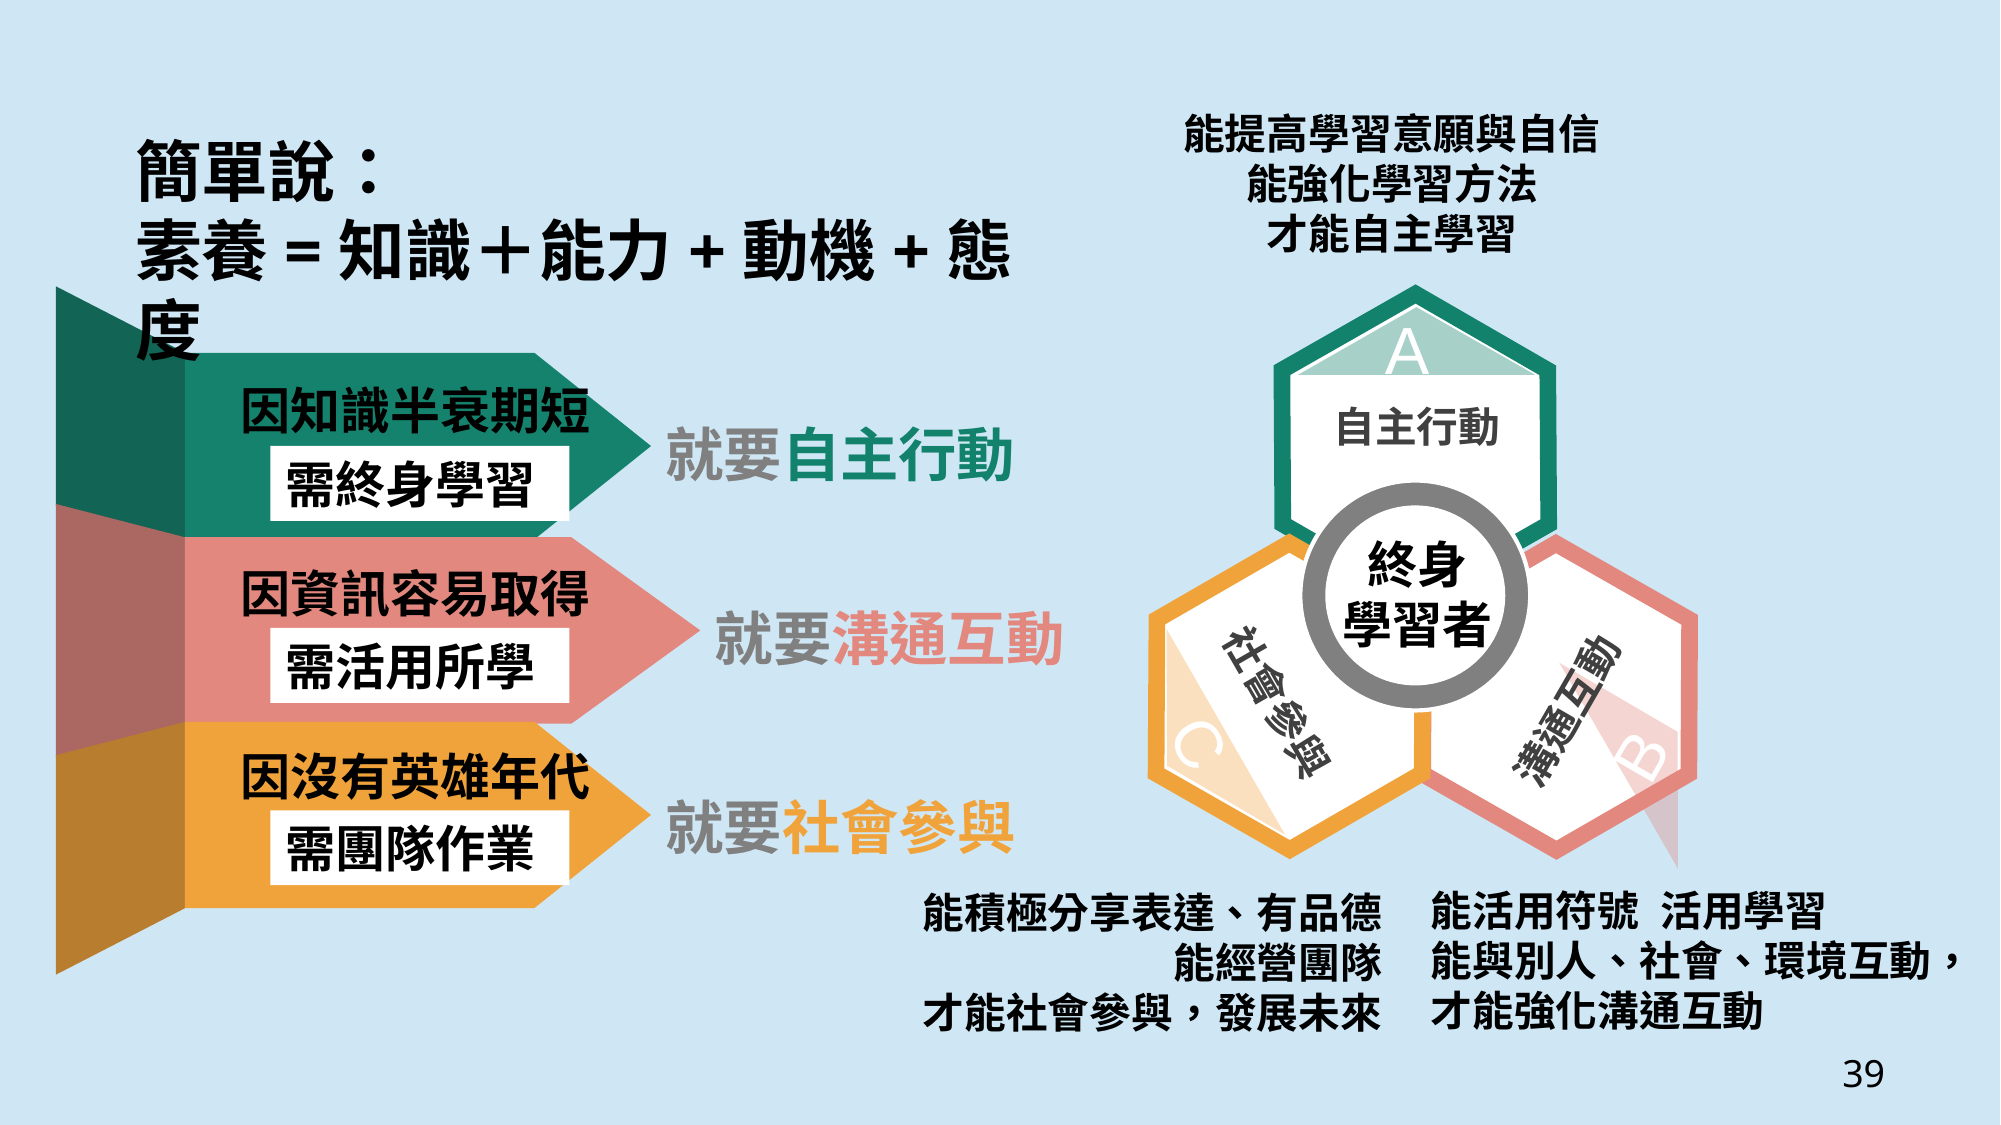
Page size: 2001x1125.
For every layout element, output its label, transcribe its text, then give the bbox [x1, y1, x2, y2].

text_box 因資訊容易取得 [221, 569, 610, 619]
text_box 溝通互動 [1489, 608, 1644, 812]
text_box 因知識半衰期短 [221, 386, 610, 436]
text_box [1156, 310, 1690, 869]
text_box 簡單說： 素養=知識＋能力+動機+態度 [120, 121, 1037, 377]
text_box 需團隊作業 [270, 810, 570, 886]
text_box 社會參與 [1200, 600, 1356, 804]
text_box A [1370, 300, 1445, 396]
text_box B [1578, 699, 1699, 812]
text_box 能活用符號 活用學習 能與別人、社會、環境互動， 才能強化溝通互動 [1415, 877, 1961, 1043]
text_box 就要溝通互動 [700, 594, 1083, 680]
text_box 就要自主行動 [651, 410, 1058, 496]
text_box 能提高學習意願與自信 能強化學習方法 才能自主學習 [1124, 100, 1660, 266]
text_box 因沒有英雄年代 [221, 752, 610, 802]
text_box 能積極分享表達、有品德 能經營團隊 才能社會參與，發展未來 [852, 879, 1397, 1045]
slide_number <編號> [1433, 1042, 1900, 1103]
text_box 需活用所學 [270, 627, 570, 703]
text_box [55, 286, 700, 975]
text_box C [1140, 684, 1262, 800]
text_box 就要社會參與 [651, 783, 1052, 869]
text_box [1404, 293, 1426, 300]
text_box 自主行動 [1318, 393, 1516, 458]
text_box 需終身學習 [270, 445, 570, 521]
text_box 終身 學習者 [1327, 525, 1508, 661]
text_box [1156, 761, 1168, 781]
text_box [1681, 765, 1689, 779]
